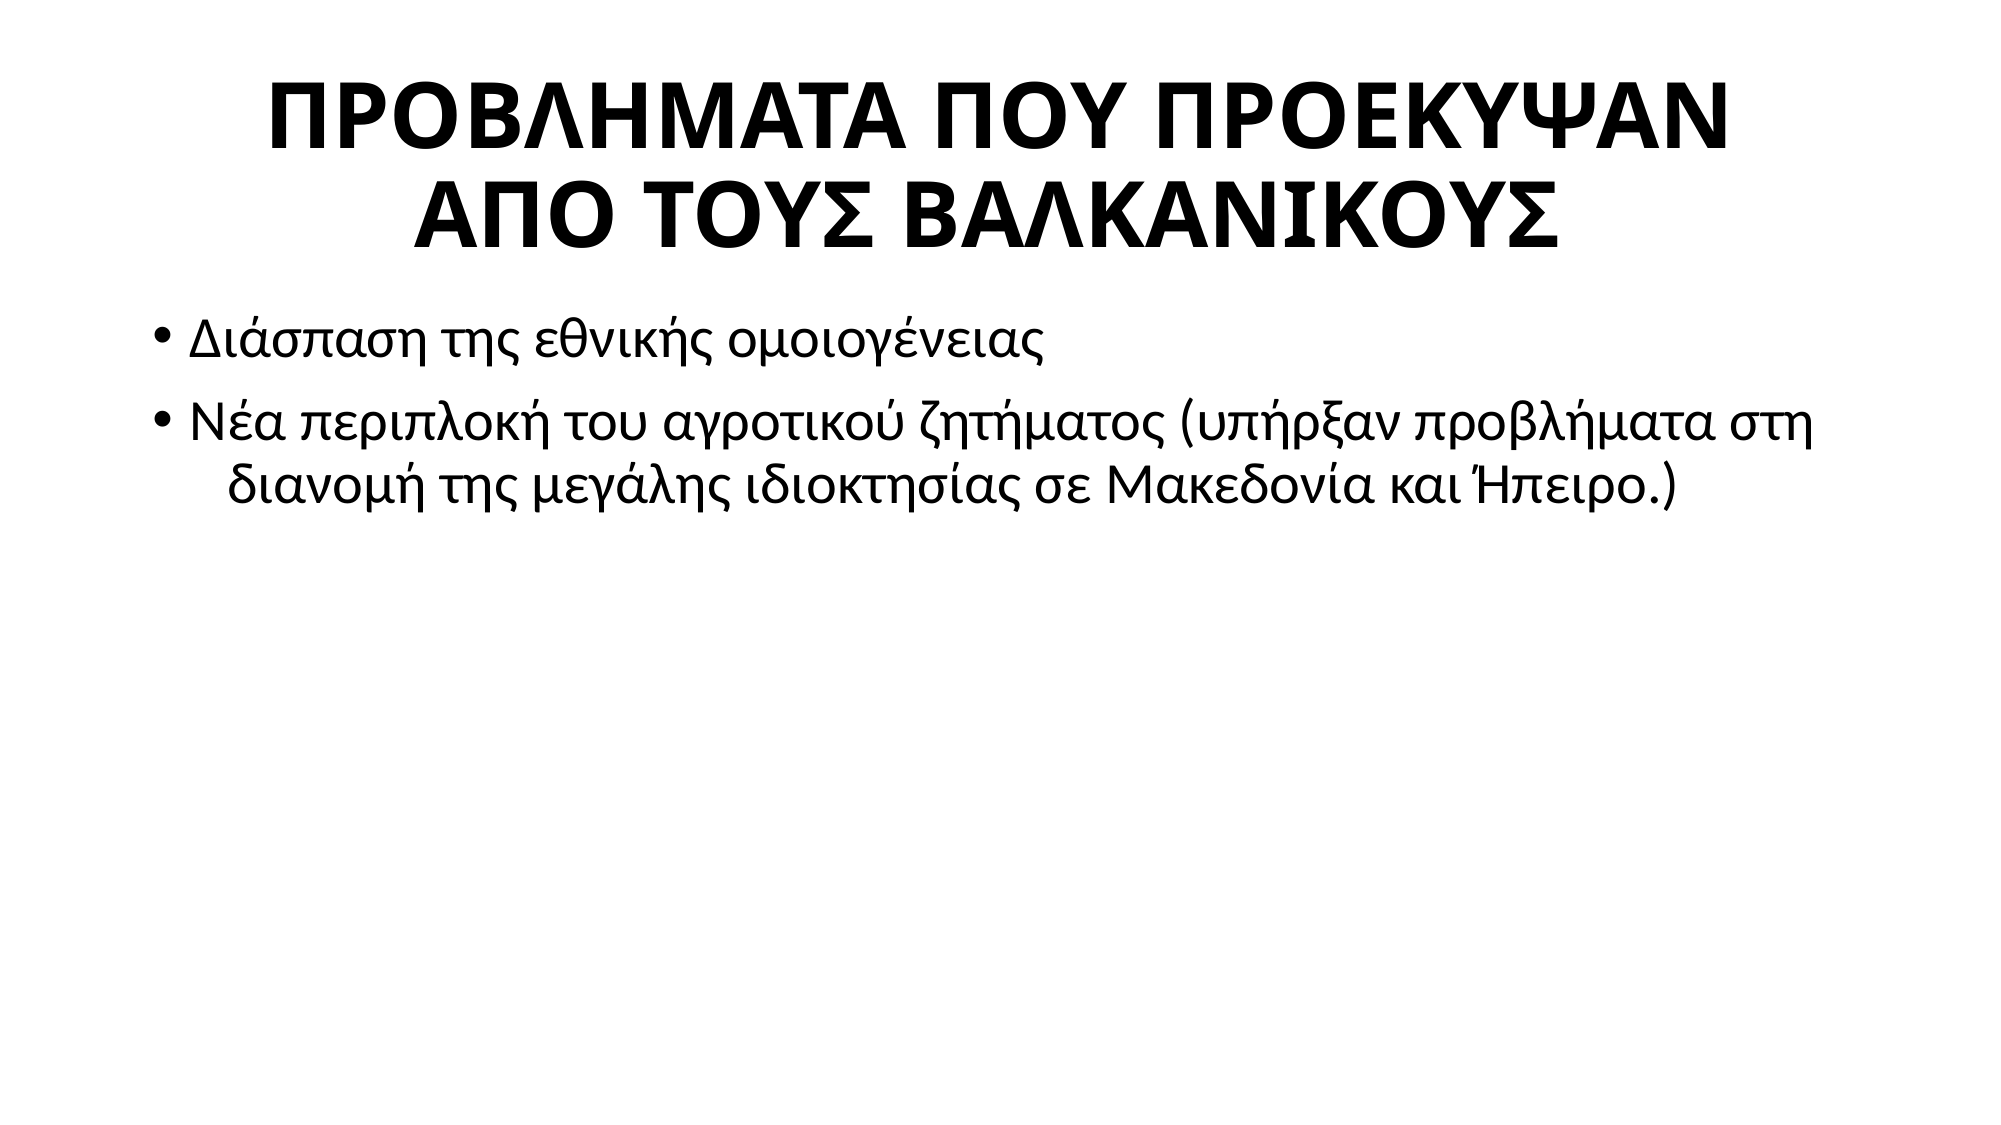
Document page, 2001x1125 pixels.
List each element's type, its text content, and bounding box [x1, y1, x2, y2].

title ΠΡΟΒΛΗΜΑΤΑ ΠΟΥ ΠΡΟΕΚΥΨΑΝ ΑΠΟ ΤΟΥΣ ΒΑΛΚΑΝΙΚΟΥΣ [137, 59, 1863, 278]
list Διάσπαση της εθνικής ομοιογένειας Νέα περιπλοκή του αγροτικού ζητήματος (υπήρξαν προβλήματα στη διανομή της μεγάλης ιδιοκτησίας σε Μακεδονία και Ήπειρο.) [137, 299, 1863, 1014]
